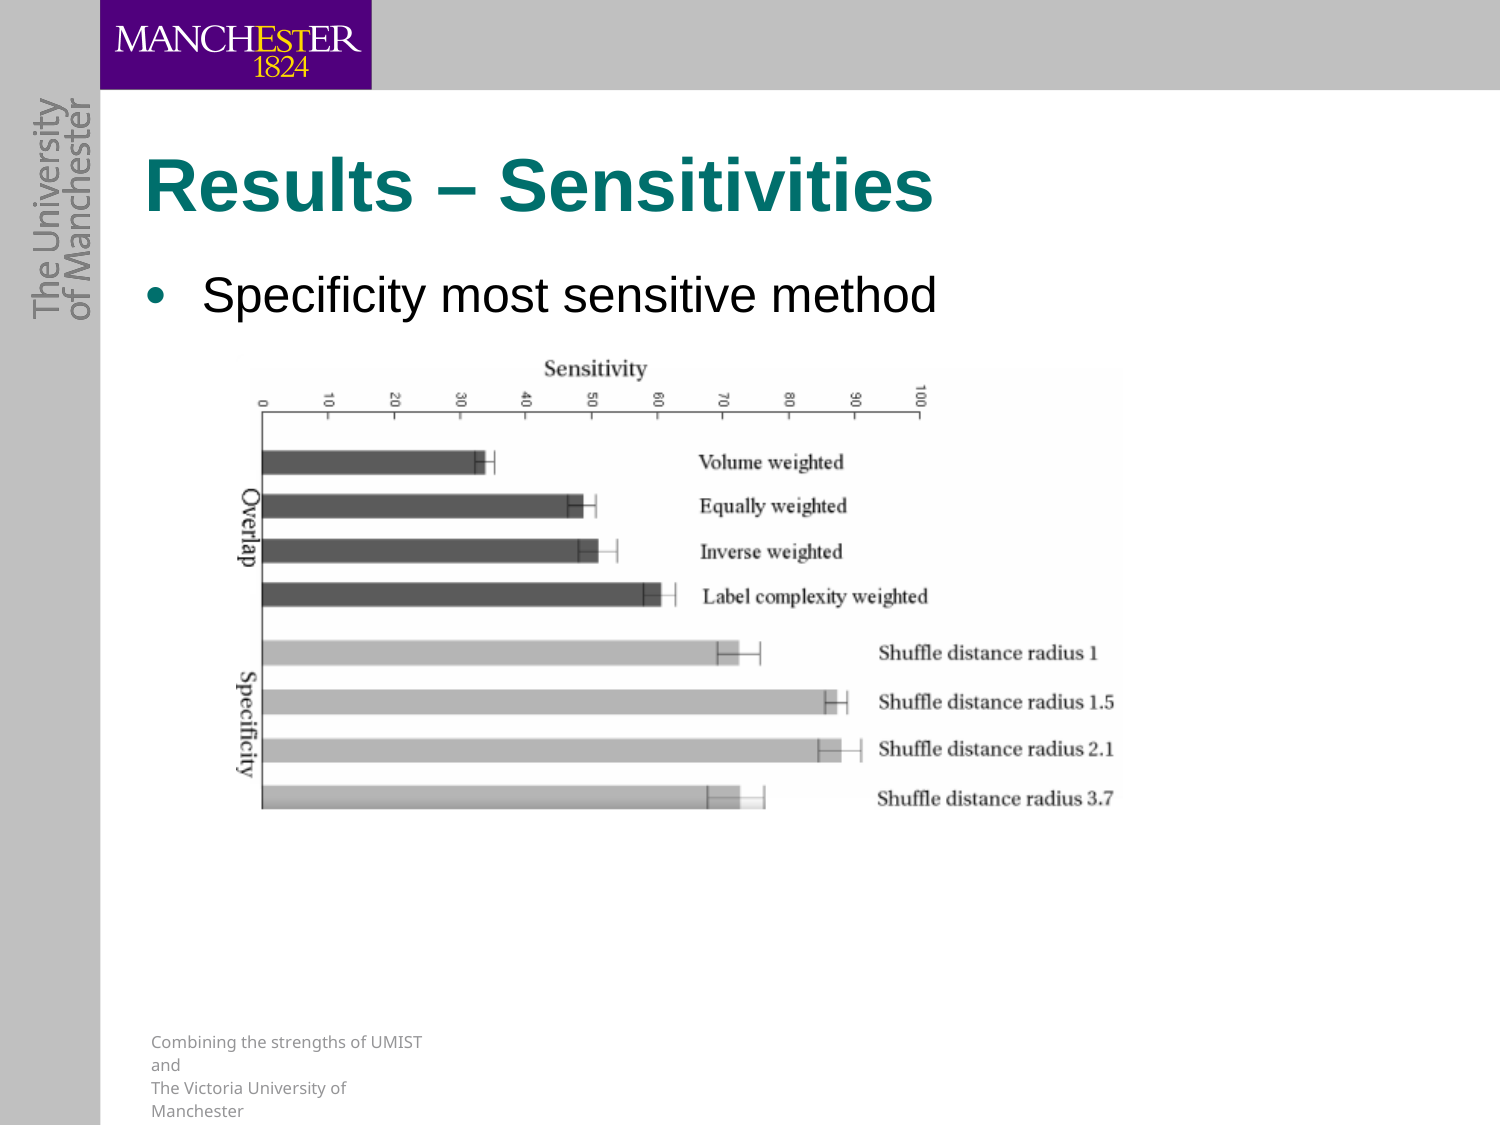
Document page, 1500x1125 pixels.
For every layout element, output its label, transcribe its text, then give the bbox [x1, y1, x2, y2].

picture [236, 354, 1182, 968]
picture [0, 0, 372, 320]
title Results – Sensitivities [129, 120, 1406, 251]
list Specificity most sensitive method [130, 259, 1407, 1012]
